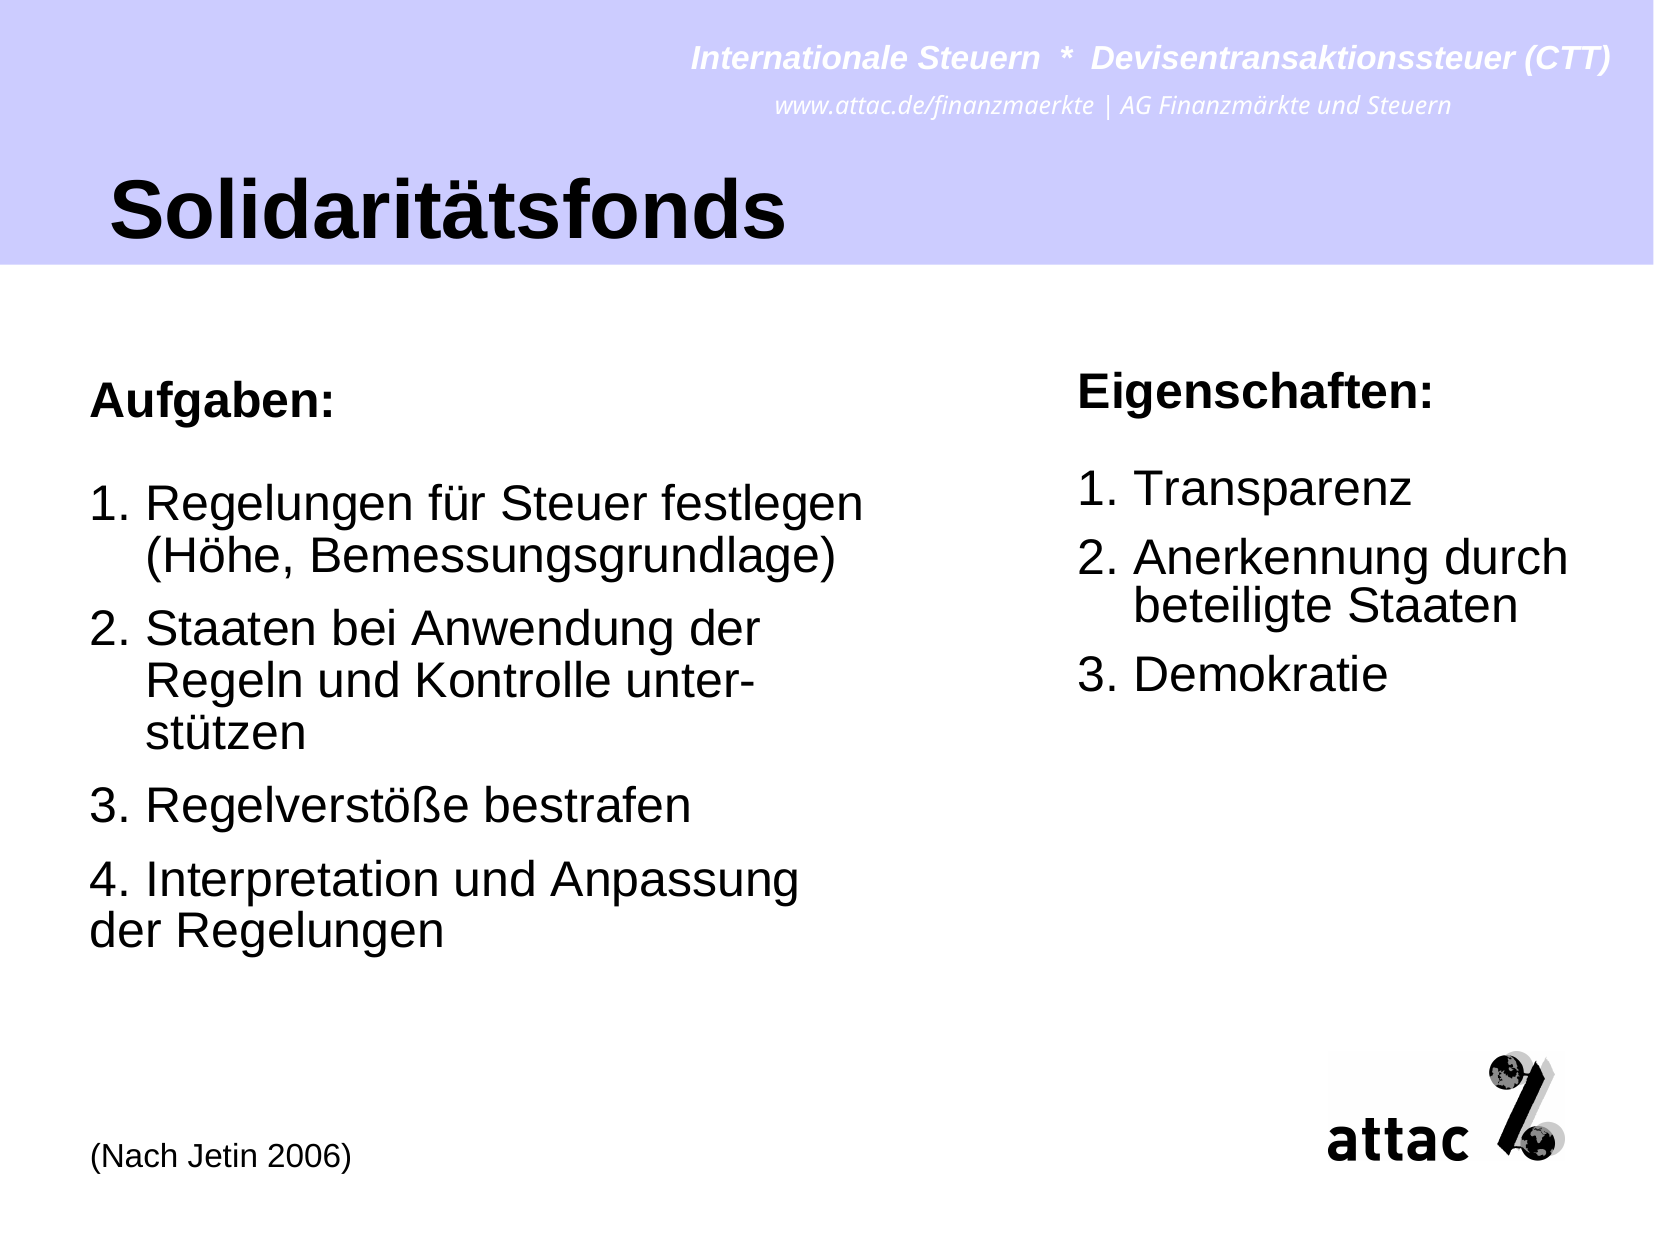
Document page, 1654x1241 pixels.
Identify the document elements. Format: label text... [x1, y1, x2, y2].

text_box Aufgaben: 1. Regelungen für Steuer festlegen (Höhe, Bemessungsgrundlage) 2. Staaten bei Anwendung der Regeln und Kontrolle unter- stützen 3. Regelverstöße bestrafen 4. Interpretation und Anpassung der Regelungen [75, 312, 886, 1070]
text_box (Nach Jetin 2006) [74, 1137, 583, 1181]
picture [1328, 1051, 1565, 1161]
text_box www.attac.de/finanzmaerkte | AG Finanzmärkte und Steuern [759, 76, 1534, 131]
text_box Solidaritätsfonds [94, 171, 1453, 262]
text_box [0, 0, 1654, 265]
text_box Eigenschaften: 1. Transparenz 2. Anerkennung durch beteiligte Staaten 3. Demokratie [1062, 362, 1607, 709]
text_box Internationale Steuern * Devisentransaktionssteuer (CTT) [407, 41, 1654, 77]
